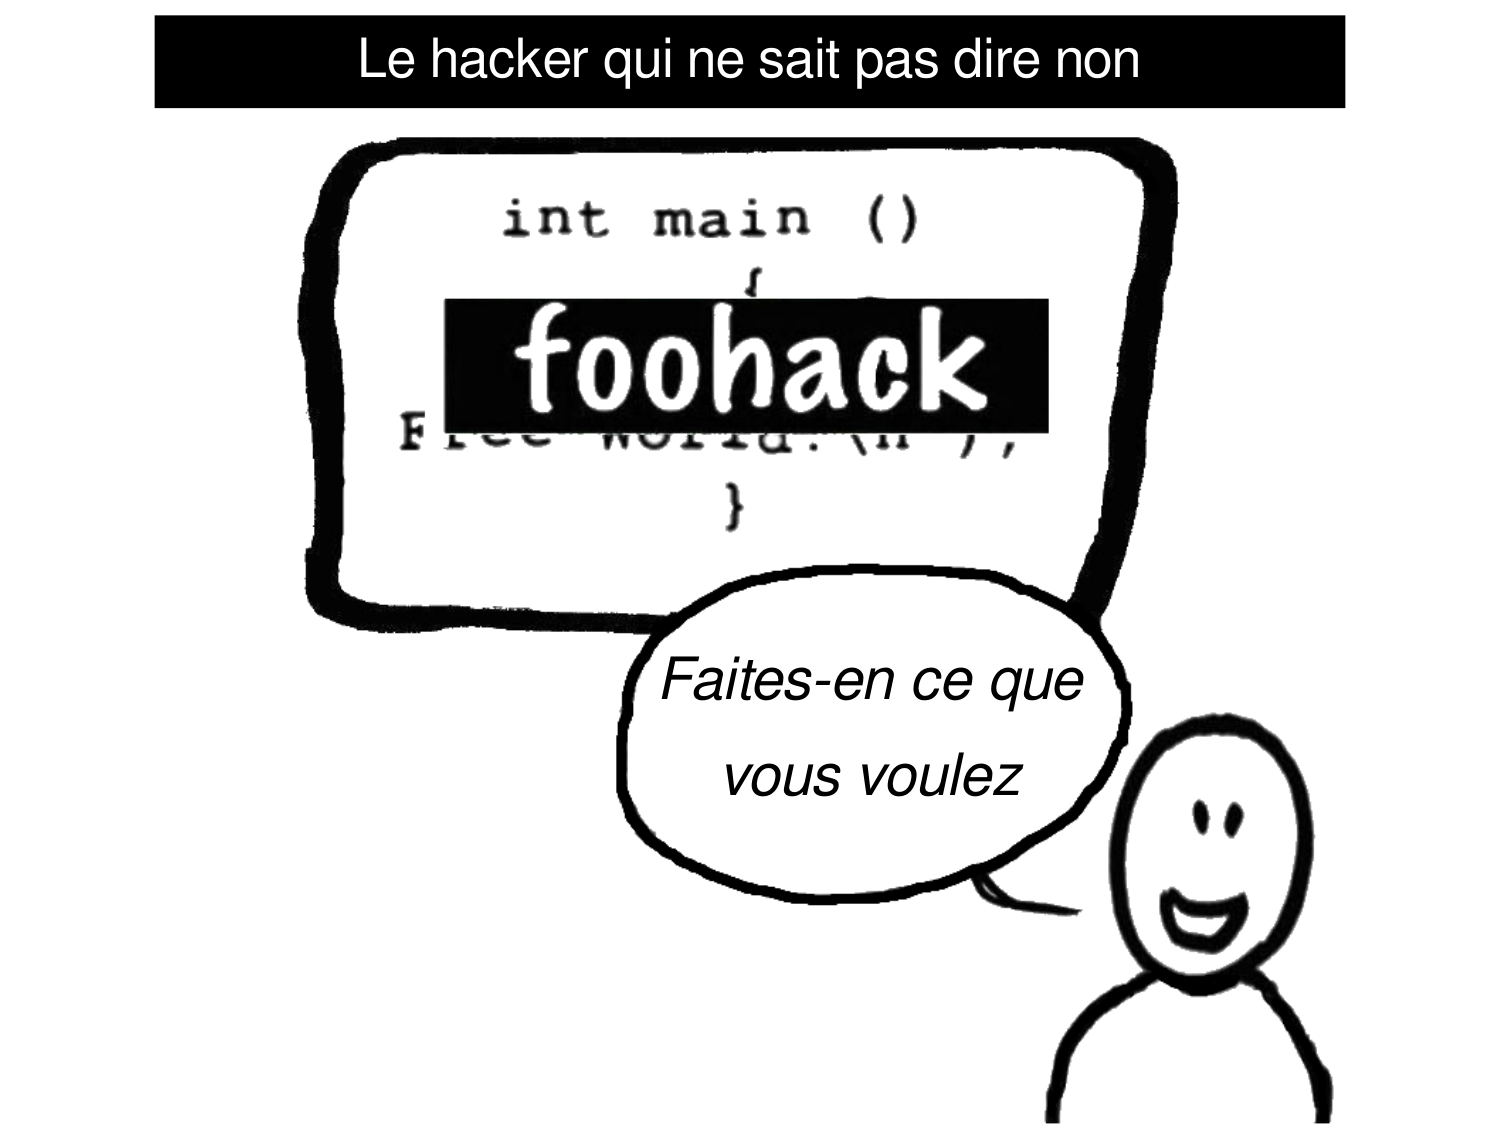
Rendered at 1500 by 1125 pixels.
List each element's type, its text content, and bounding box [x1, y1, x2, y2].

picture [150, 0, 1351, 1125]
text_box Le hacker qui ne sait pas dire non [154, 15, 1346, 109]
text_box Faites-en ce que vous voulez [630, 577, 1111, 886]
